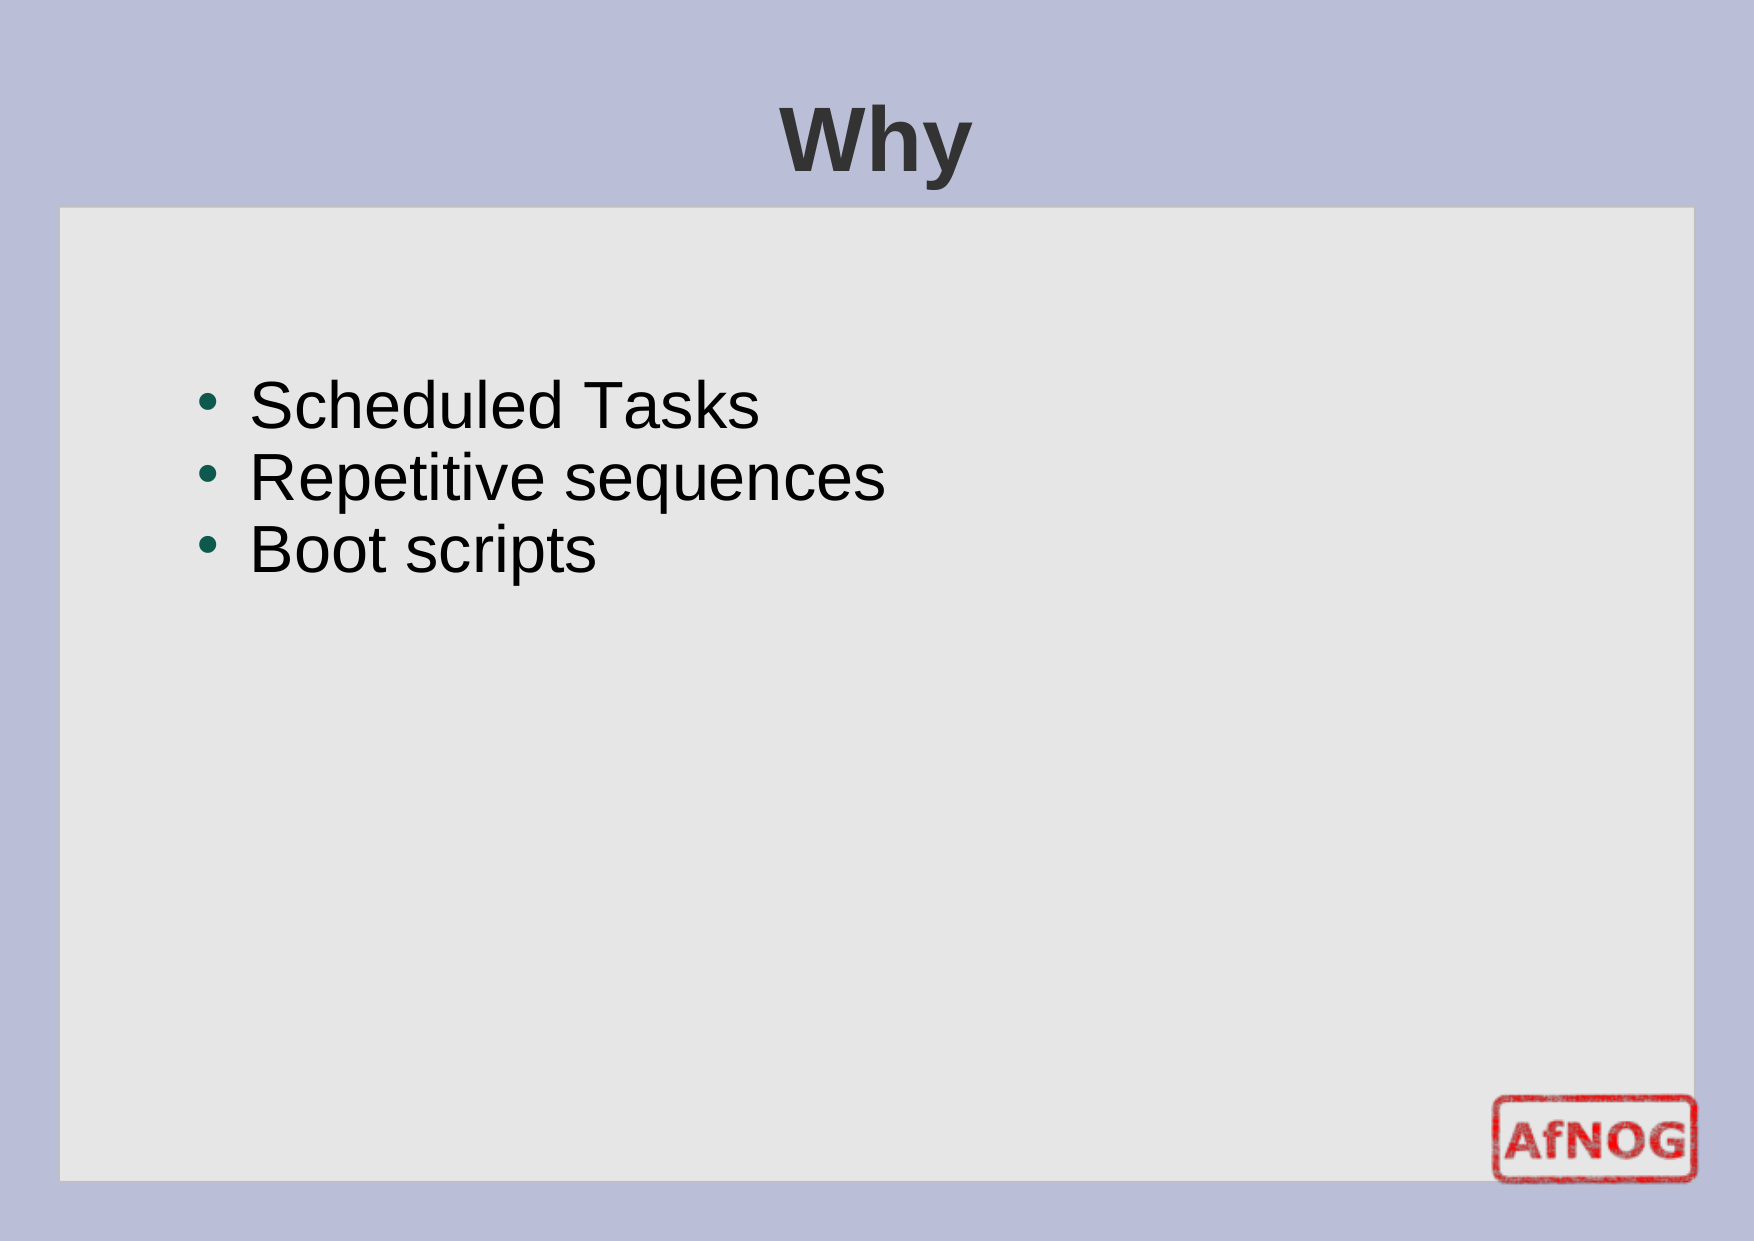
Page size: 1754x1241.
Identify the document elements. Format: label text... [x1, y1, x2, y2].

picture [1576, 1092, 1701, 1188]
text_box [59, 285, 1695, 1182]
title Why [59, 0, 1695, 285]
list Scheduled Tasks Repetitive sequences Boot scripts [179, 371, 1576, 1241]
